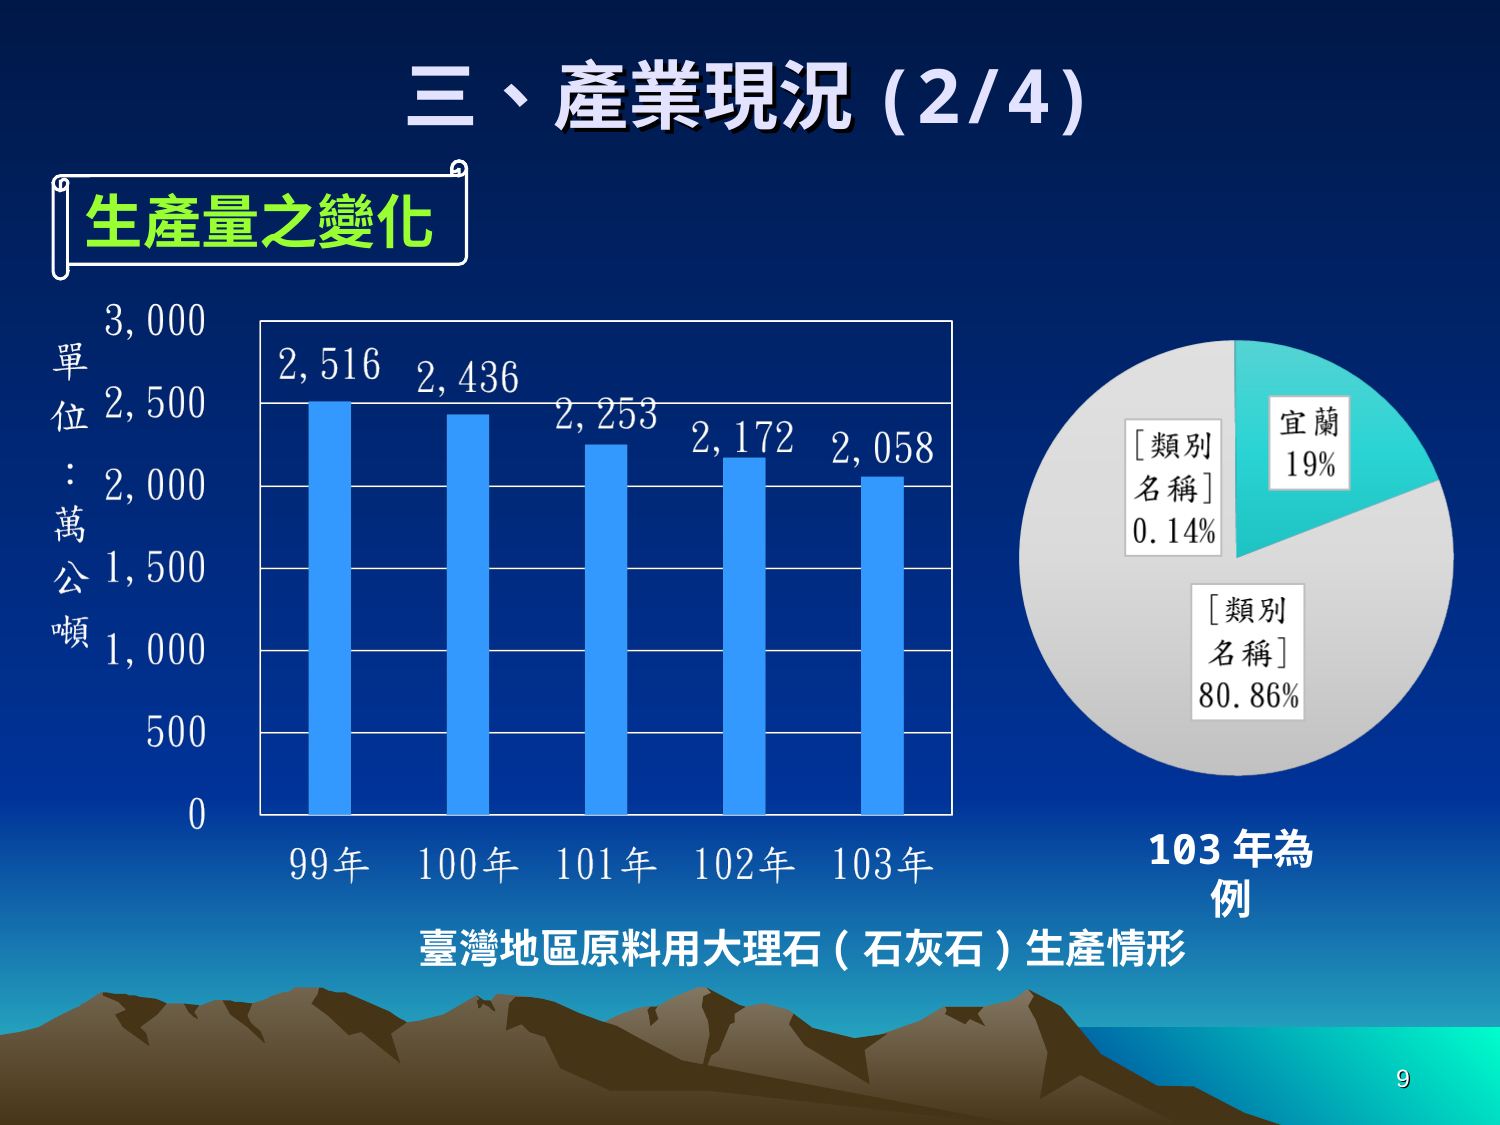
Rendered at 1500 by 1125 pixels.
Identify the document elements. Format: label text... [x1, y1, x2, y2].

text_box <編號> [1074, 1025, 1426, 1101]
text_box 生產量之變化 [53, 171, 467, 265]
title 三、產業現況(2/4) [75, 37, 1426, 149]
list 臺灣地區原料用大理石(石灰石)生產情形 [265, 908, 1341, 980]
picture [1009, 330, 1500, 866]
text_box 生產量之變化 [53, 187, 68, 279]
text_box 103年為例 [1136, 866, 1326, 924]
picture [17, 290, 974, 905]
